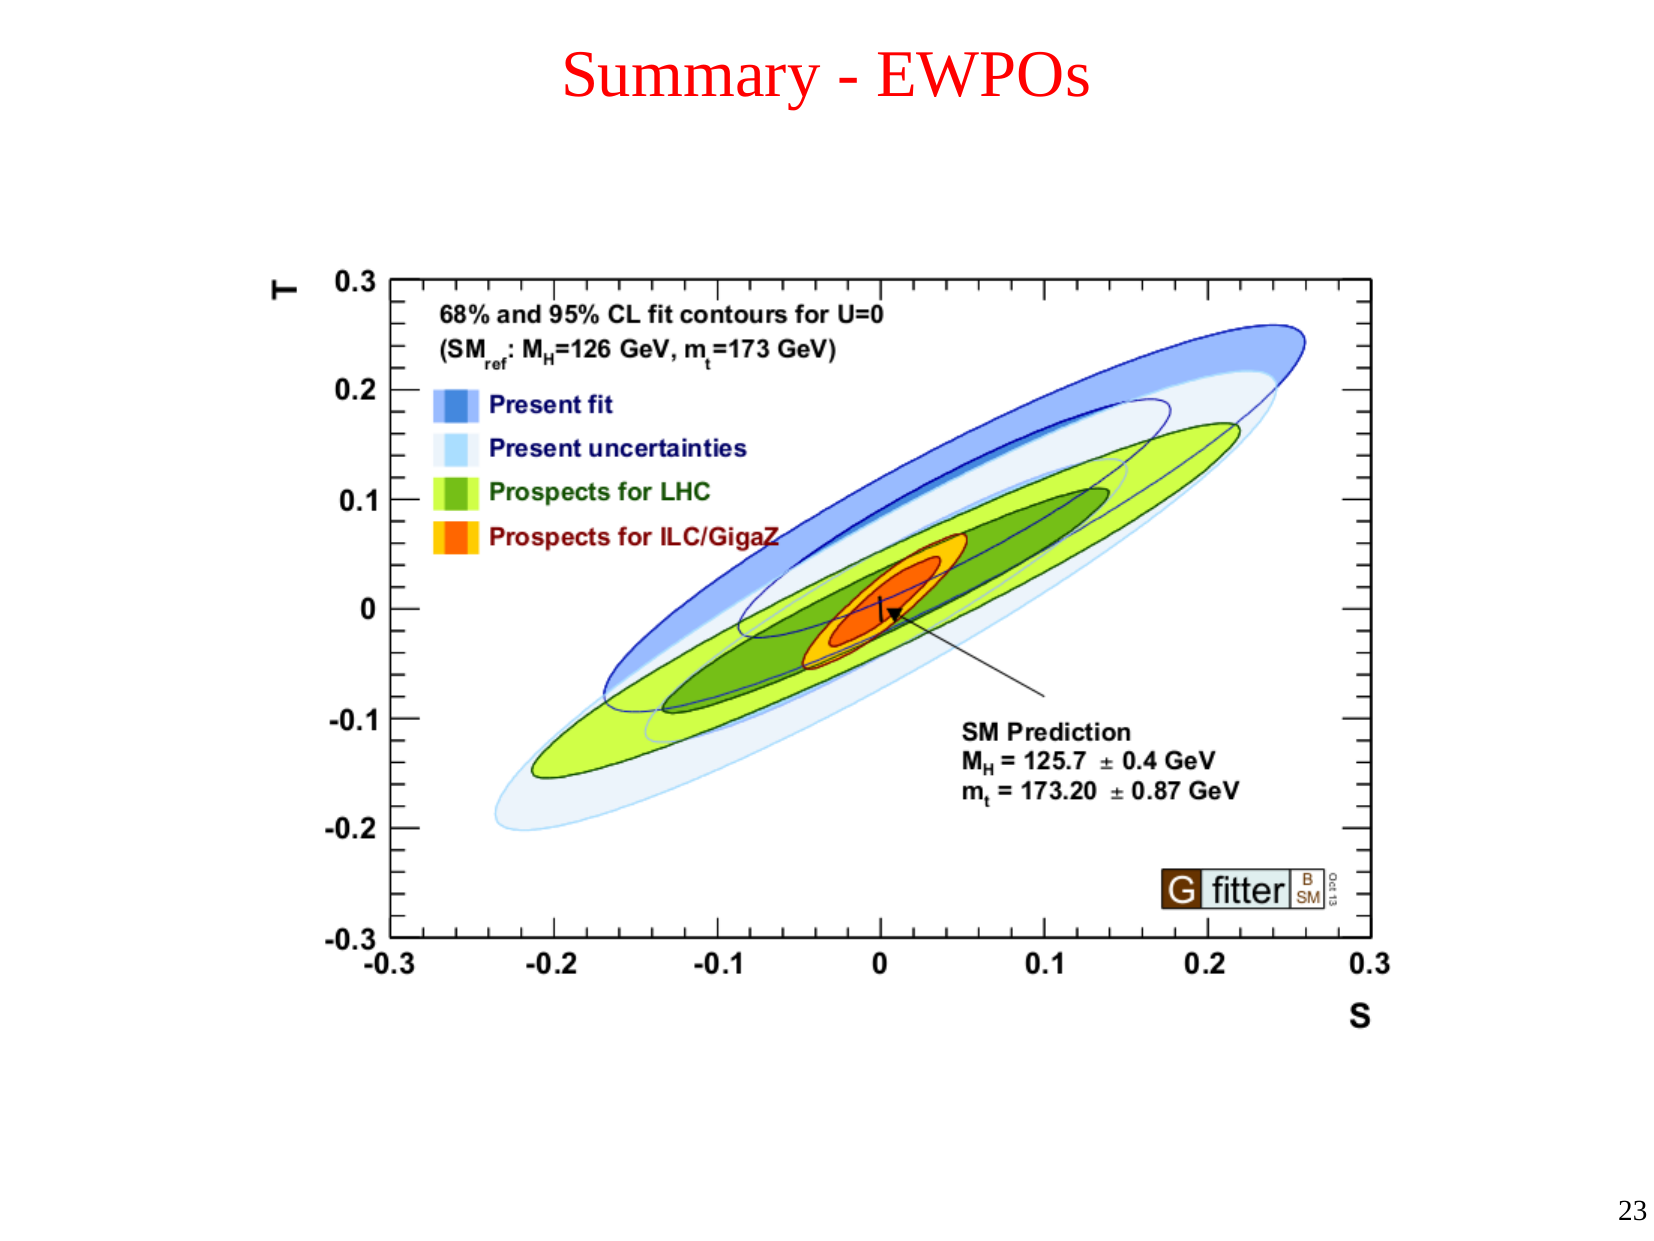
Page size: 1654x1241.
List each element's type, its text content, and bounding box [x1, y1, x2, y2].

title Summary - EWPOs [128, 5, 1541, 144]
picture [249, 233, 1430, 1034]
